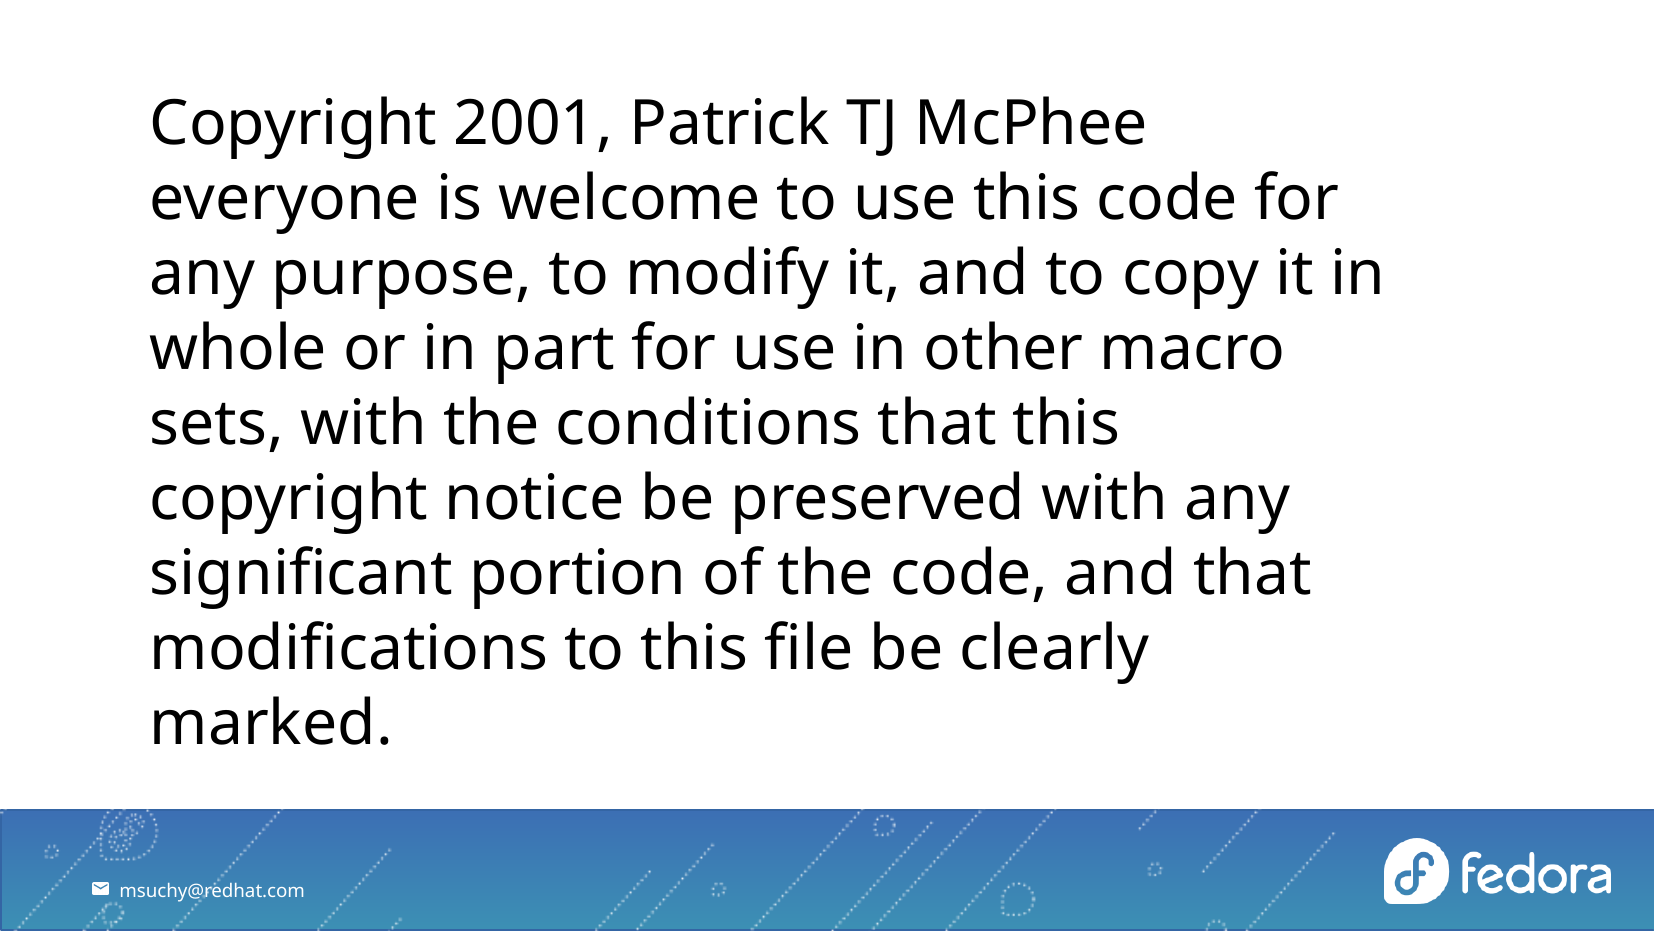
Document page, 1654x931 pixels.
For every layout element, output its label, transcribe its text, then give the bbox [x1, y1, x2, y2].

picture [0, 484, 1374, 931]
picture [1384, 838, 1611, 904]
text_box Copyright 2001, Patrick TJ McPhee everyone is welcome to use this code for any purpose, to modify it, and to copy it in whole or in part for use in other macro sets, with the conditions that this copyright notice be preserved with any significant portion of the code, and that modifications to this file be clearly marked. [134, 74, 1410, 776]
